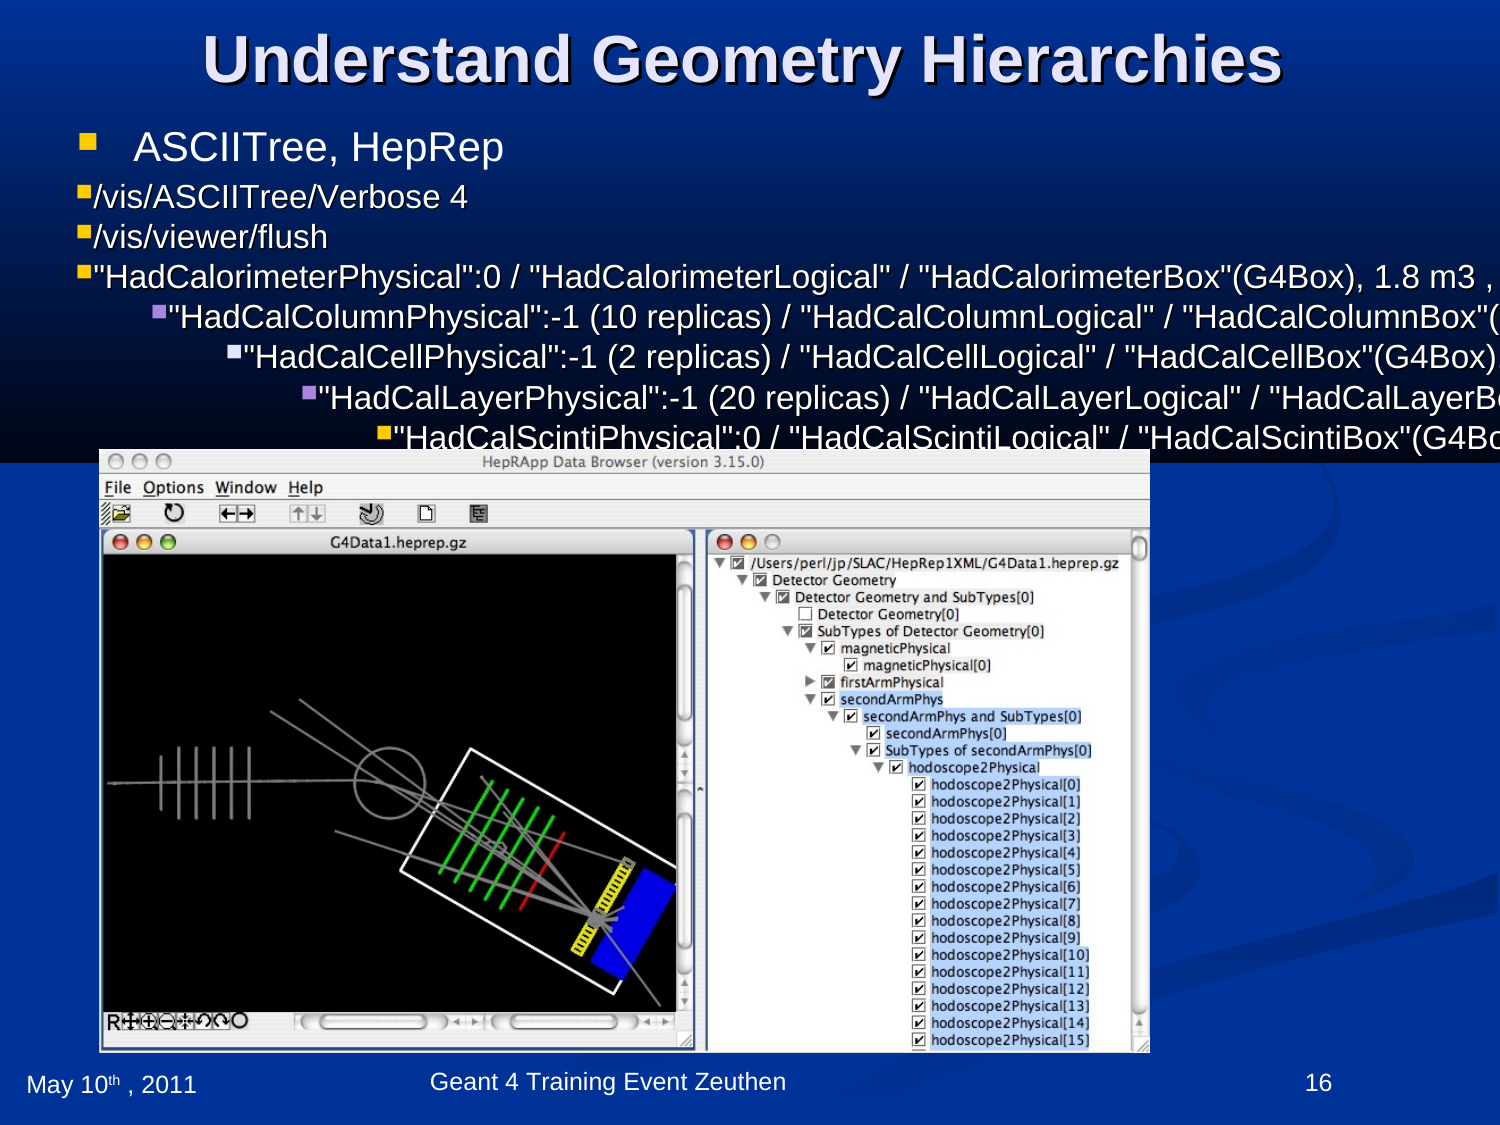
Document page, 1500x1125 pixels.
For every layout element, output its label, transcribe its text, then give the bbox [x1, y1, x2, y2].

text_box /vis/ASCIITree/Verbose 4 /vis/viewer/flush "HadCalorimeterPhysical":0 / "HadCalorimeterLogical" / "HadCalorimeterBox"(G4Box), 1.8 m3 , 11.35 g/cm3 "HadCalColumnPhysical":-1 (10 replicas) / "HadCalColumnLogical" / "HadCalColumnBox"(G4Box), 180000 cm3, 11.35 g/cm3 "HadCalCellPhysical":-1 (2 replicas) / "HadCalCellLogical" / "HadCalCellBox"(G4Box), 90000 cm3, 11.35 g/cm3 "HadCalLayerPhysical":-1 (20 replicas) / "HadCalLayerLogical" / "HadCalLayerBox"(G4Box), 4500 cm3, 11.35 g/cm3 "HadCalScintiPhysical":0 / "HadCalScintiLogical" / "HadCalScintiBox"(G4Box), 900 cm3, 1.032 g/cm3 [75, 174, 1500, 464]
picture [99, 449, 1150, 1053]
title Understand Geometry Hierarchies [24, 8, 1463, 104]
text_box ASCIITree, HepRep [62, 112, 1374, 178]
